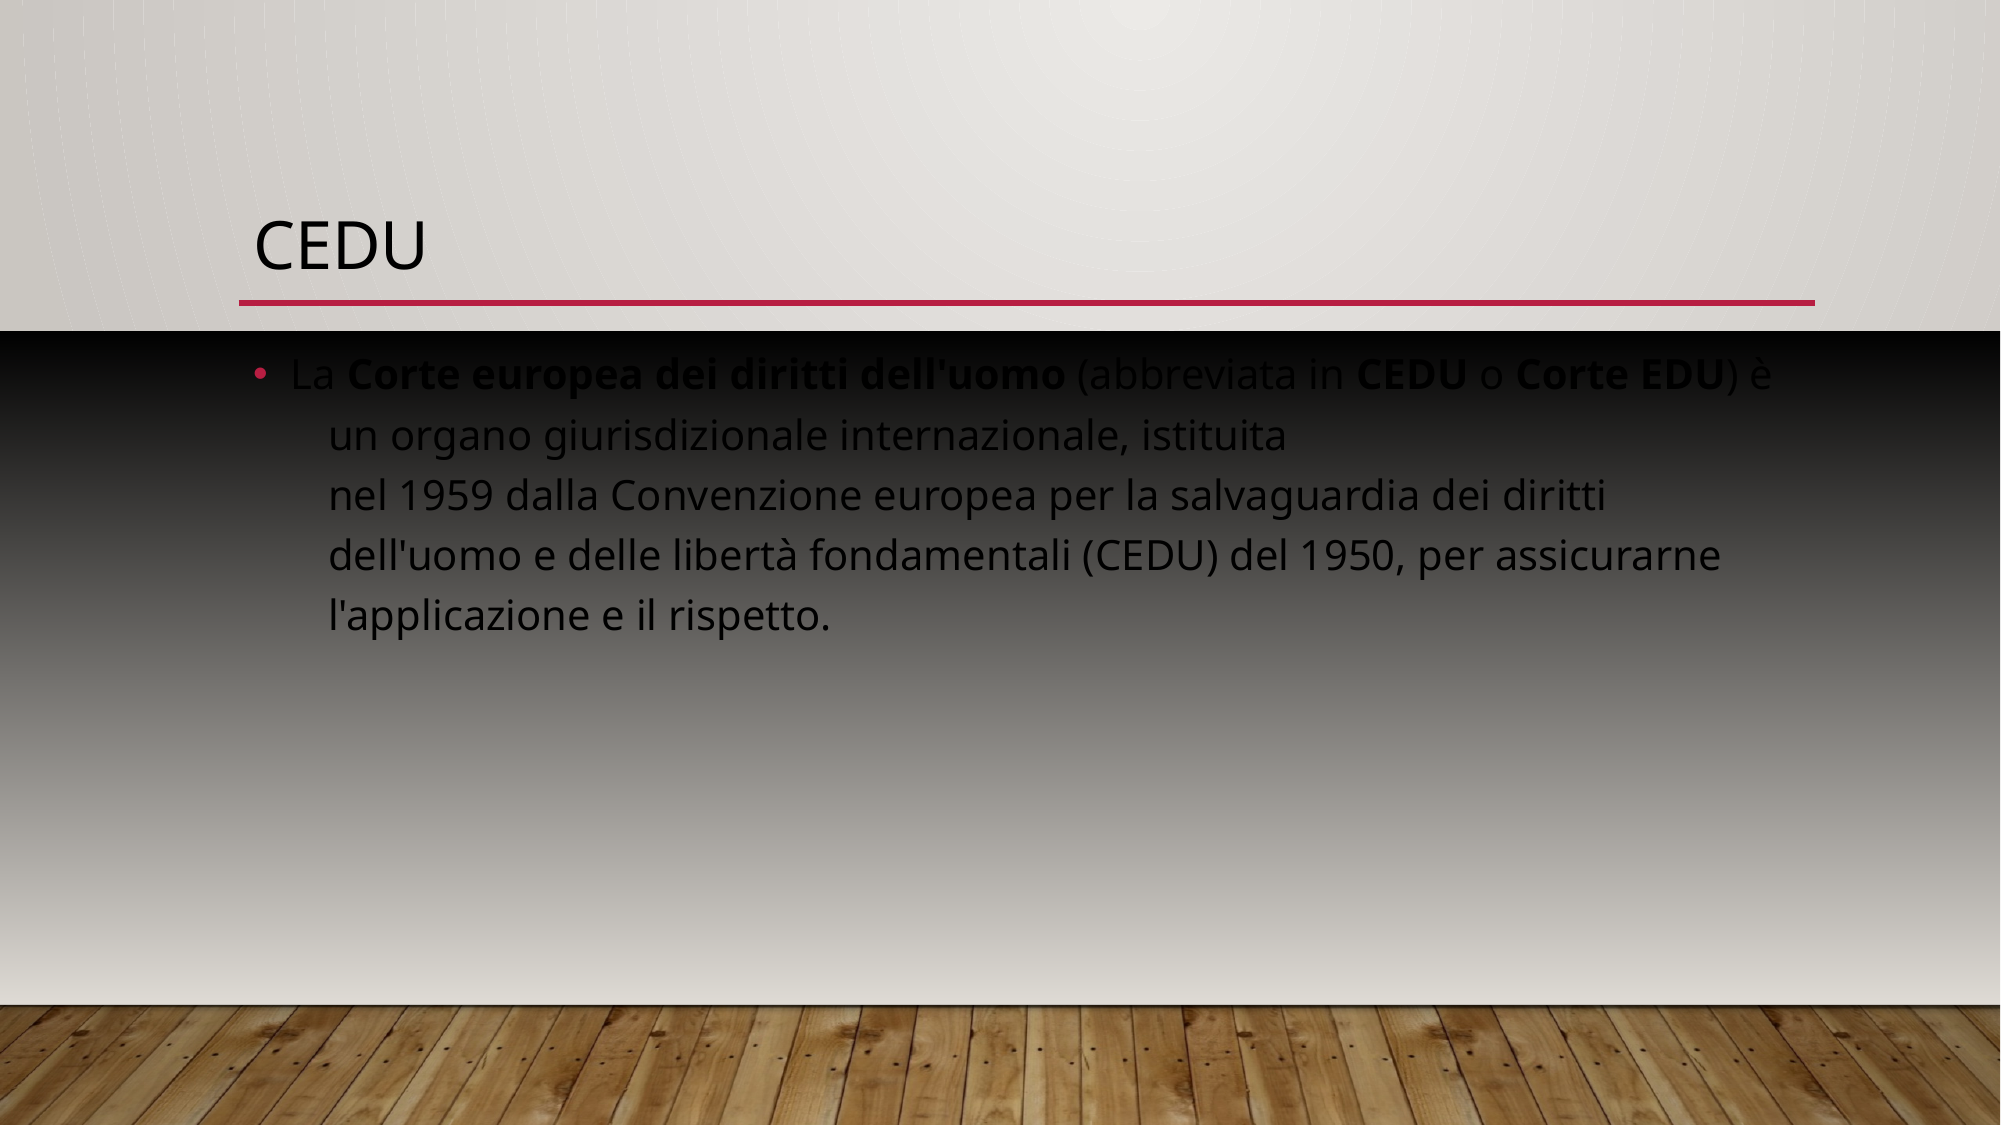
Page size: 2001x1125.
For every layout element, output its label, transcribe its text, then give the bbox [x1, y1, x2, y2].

title CEDU [238, 131, 1814, 305]
list La Corte europea dei diritti dell'uomo (abbreviata in CEDU o Corte EDU) è un organo giurisdizionale internazionale, istituita nel 1959 dalla Convenzione europea per la salvaguardia dei diritti dell'uomo e delle libertà fondamentali (CEDU) del 1950, per assicurarne l'applicazione e il rispetto. [238, 330, 1814, 897]
